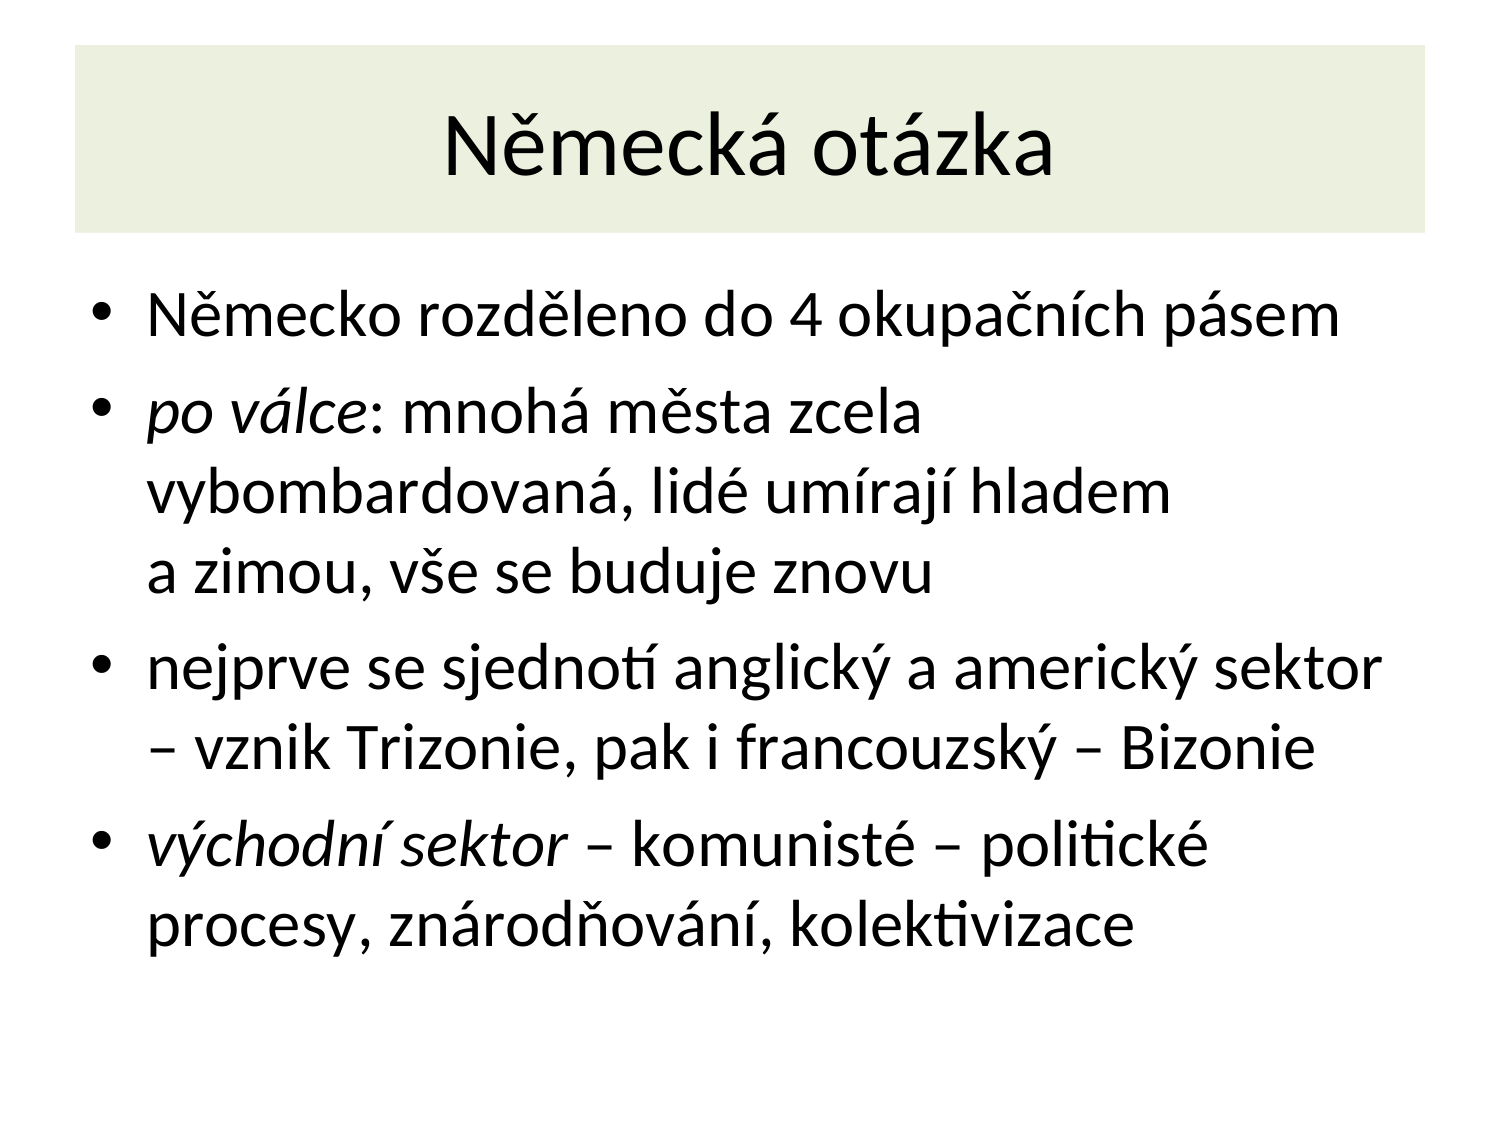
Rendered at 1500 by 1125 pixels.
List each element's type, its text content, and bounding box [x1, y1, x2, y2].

list Německo rozděleno do 4 okupačních pásem po válce: mnohá města zcela vybombardovaná, lidé umírají hladem a zimou, vše se buduje znovu nejprve se sjednotí anglický a americký sektor – vznik Trizonie, pak i francouzský – Bizonie východní sektor – komunisté – politické procesy, znárodňování, kolektivizace [75, 262, 1426, 1006]
title Německá otázka [75, 45, 1426, 233]
